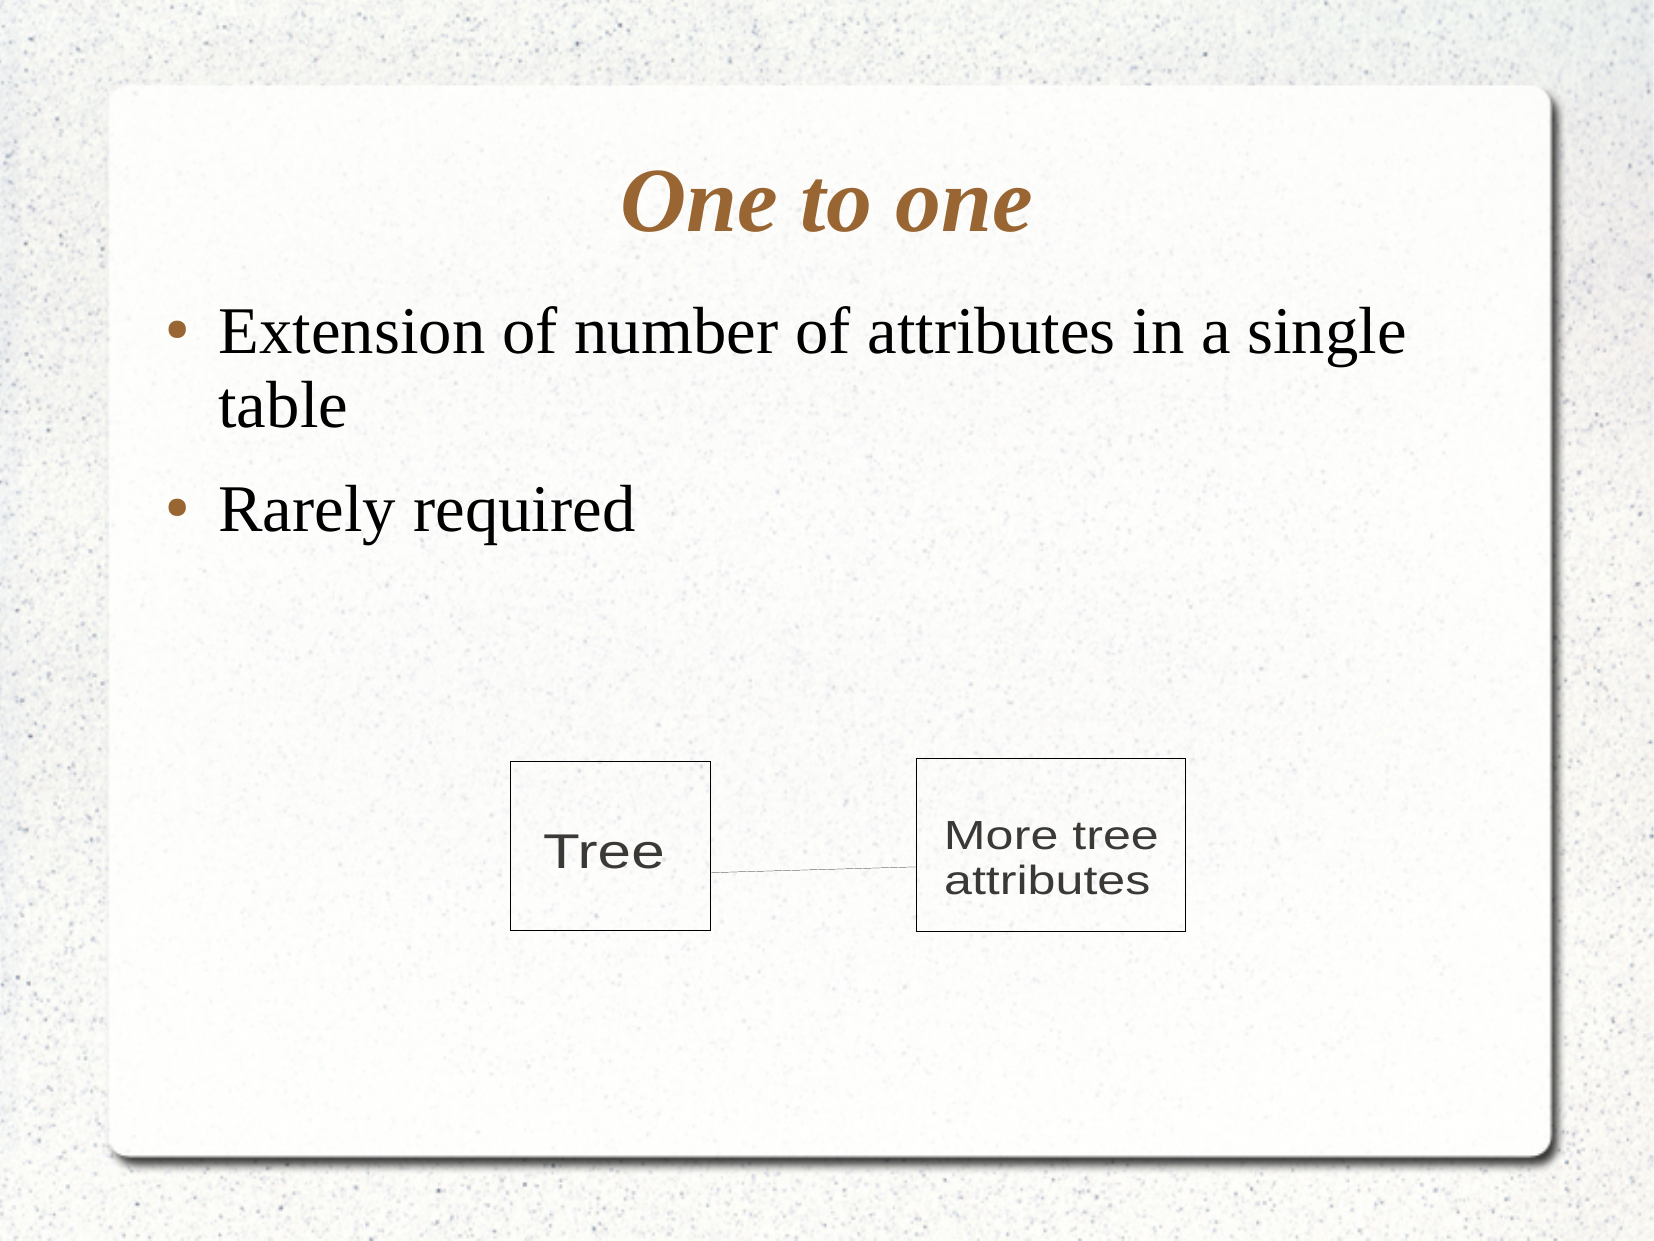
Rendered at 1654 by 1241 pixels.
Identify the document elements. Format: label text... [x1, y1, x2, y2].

chart [438, 556, 1236, 1241]
list Extension of number of attributes in a single table Rarely required [147, 294, 1418, 549]
title One to one [118, 96, 1536, 304]
picture [0, 0, 1654, 1241]
